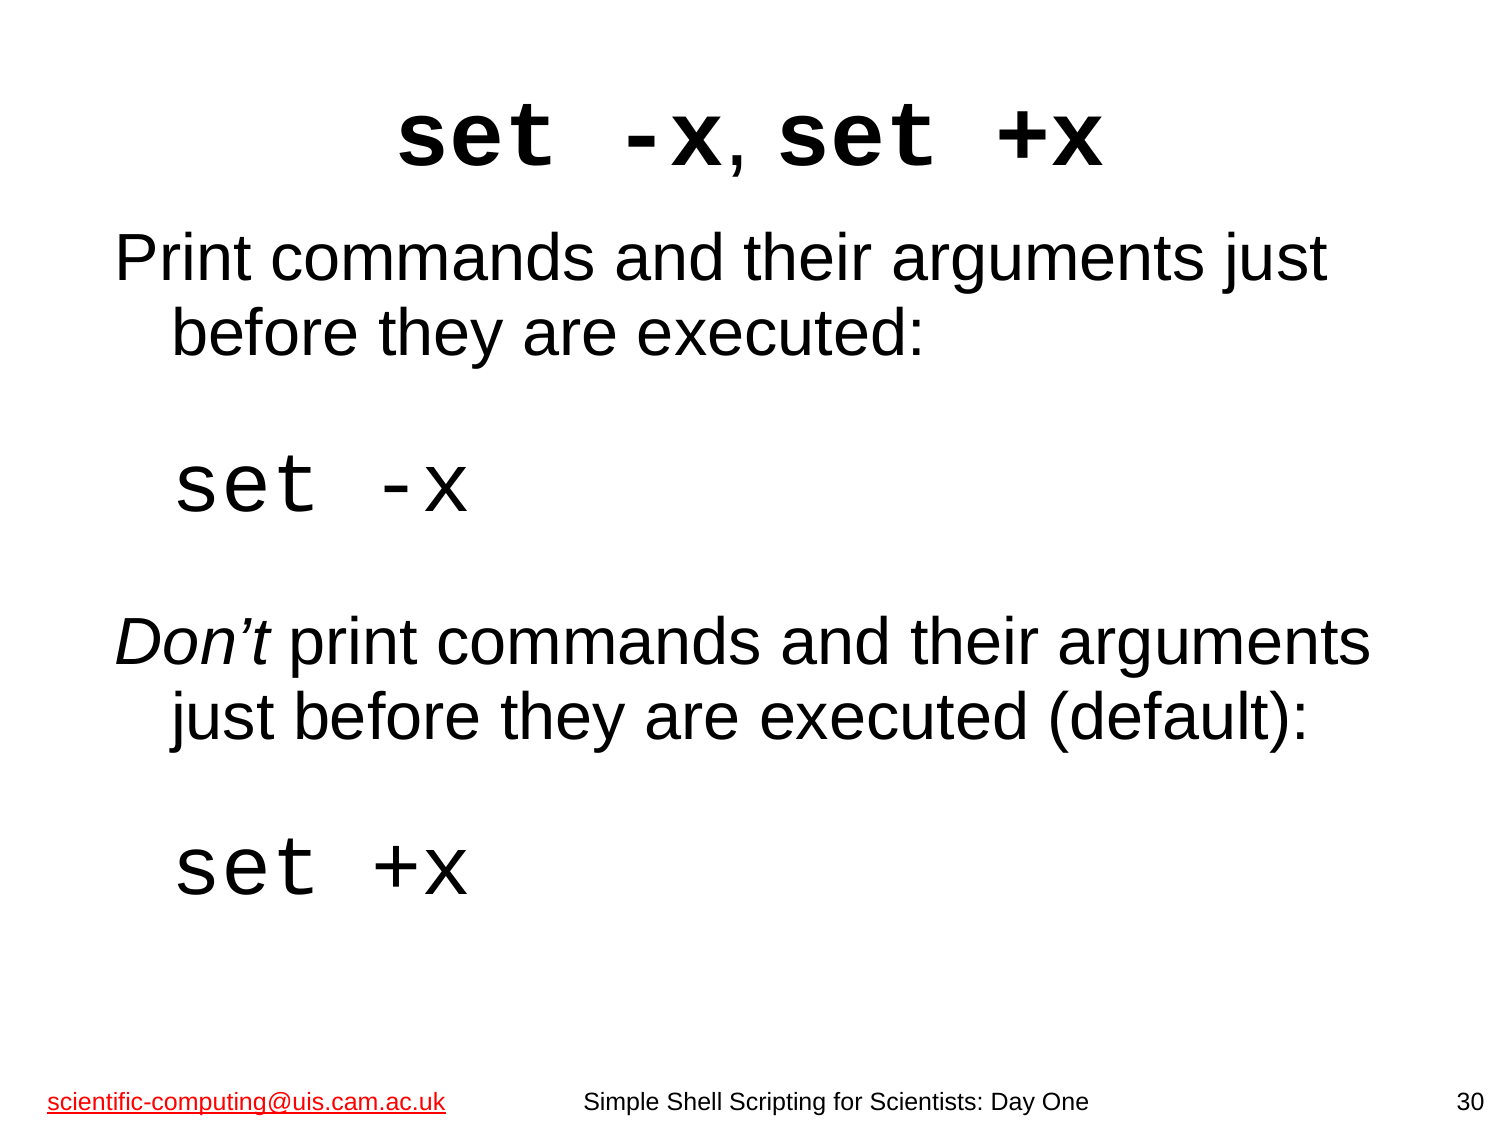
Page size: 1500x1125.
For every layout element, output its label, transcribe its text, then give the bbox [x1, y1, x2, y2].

list Print commands and their arguments just before they are executed: set -x Don’t print commands and their arguments just before they are executed (default): set +x [99, 212, 1401, 1051]
title set -x, set +x [112, 74, 1388, 201]
